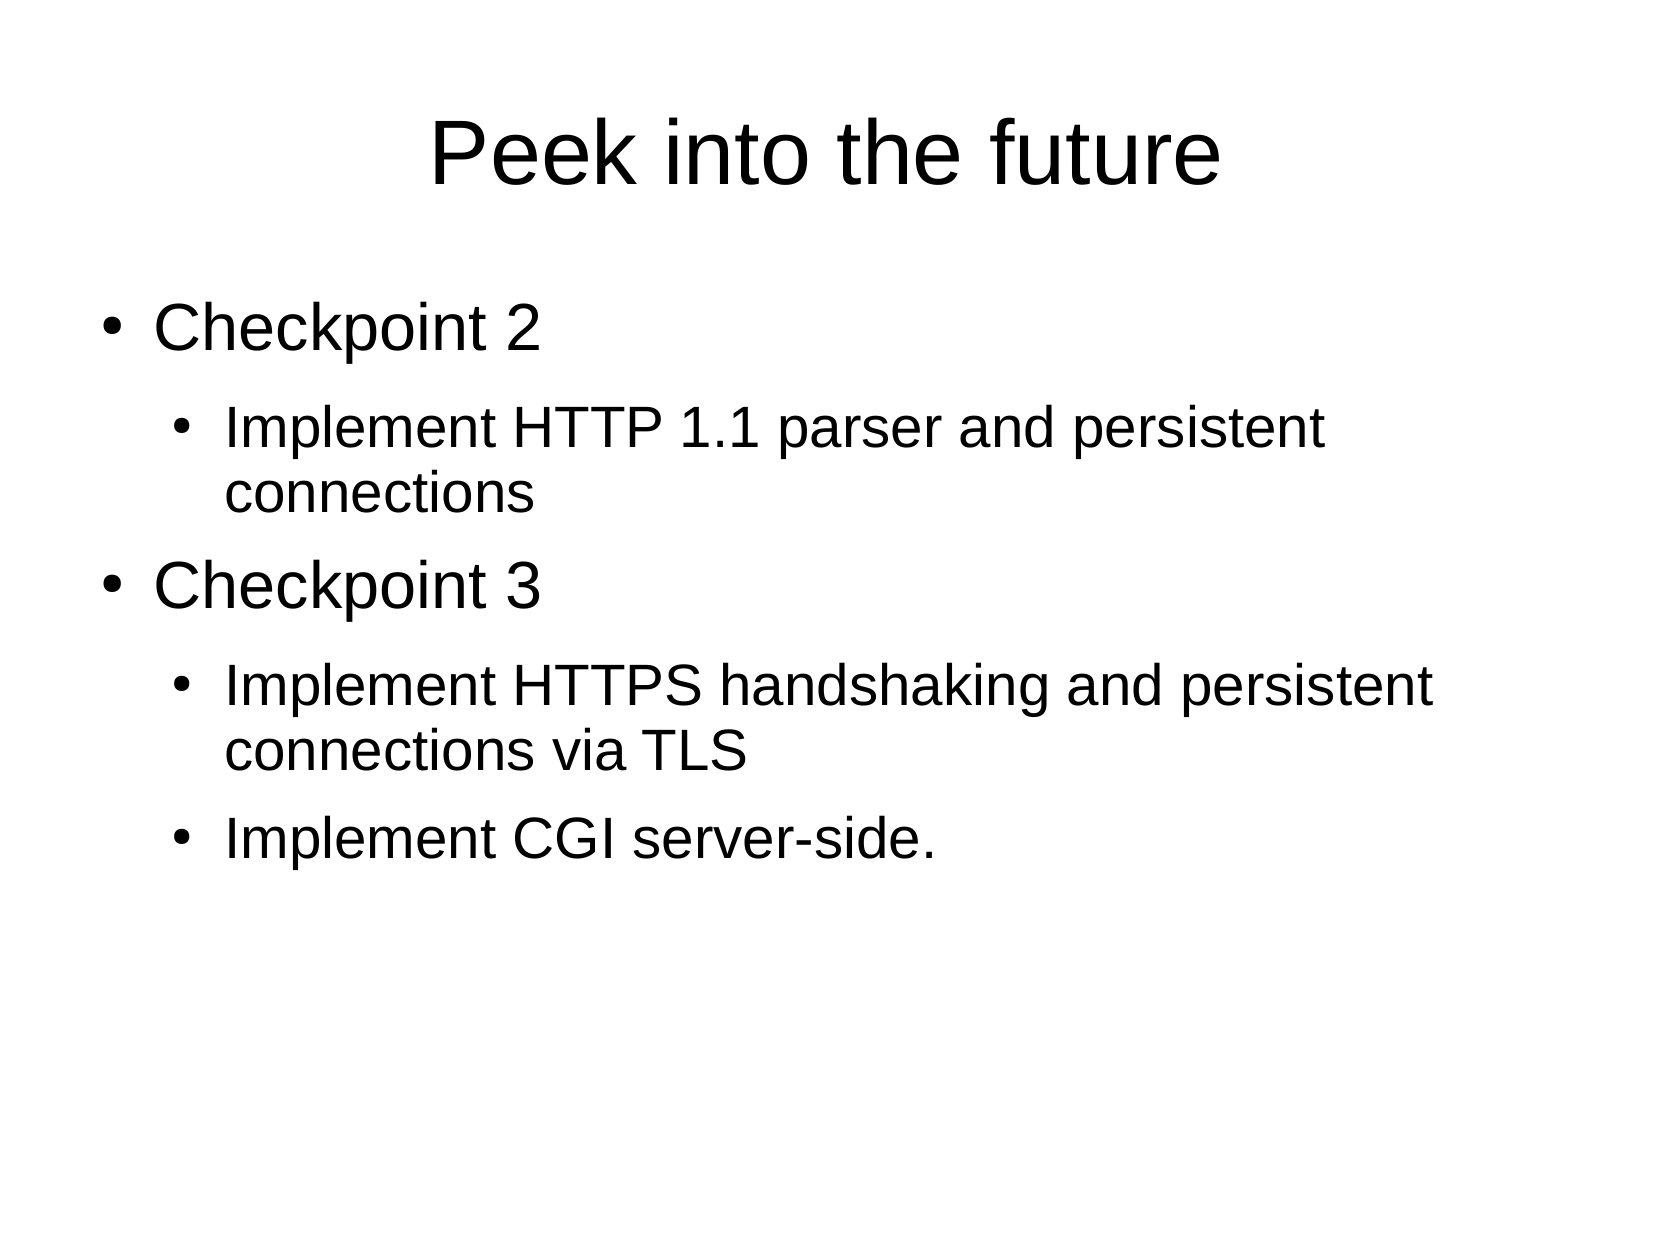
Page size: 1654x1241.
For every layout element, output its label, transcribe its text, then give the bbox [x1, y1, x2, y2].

title Peek into the future [82, 56, 1571, 250]
list Checkpoint 2 Implement HTTP 1.1 parser and persistent connections Checkpoint 3 Implement HTTPS handshaking and persistent connections via TLS Implement CGI server-side. [82, 290, 1571, 1109]
